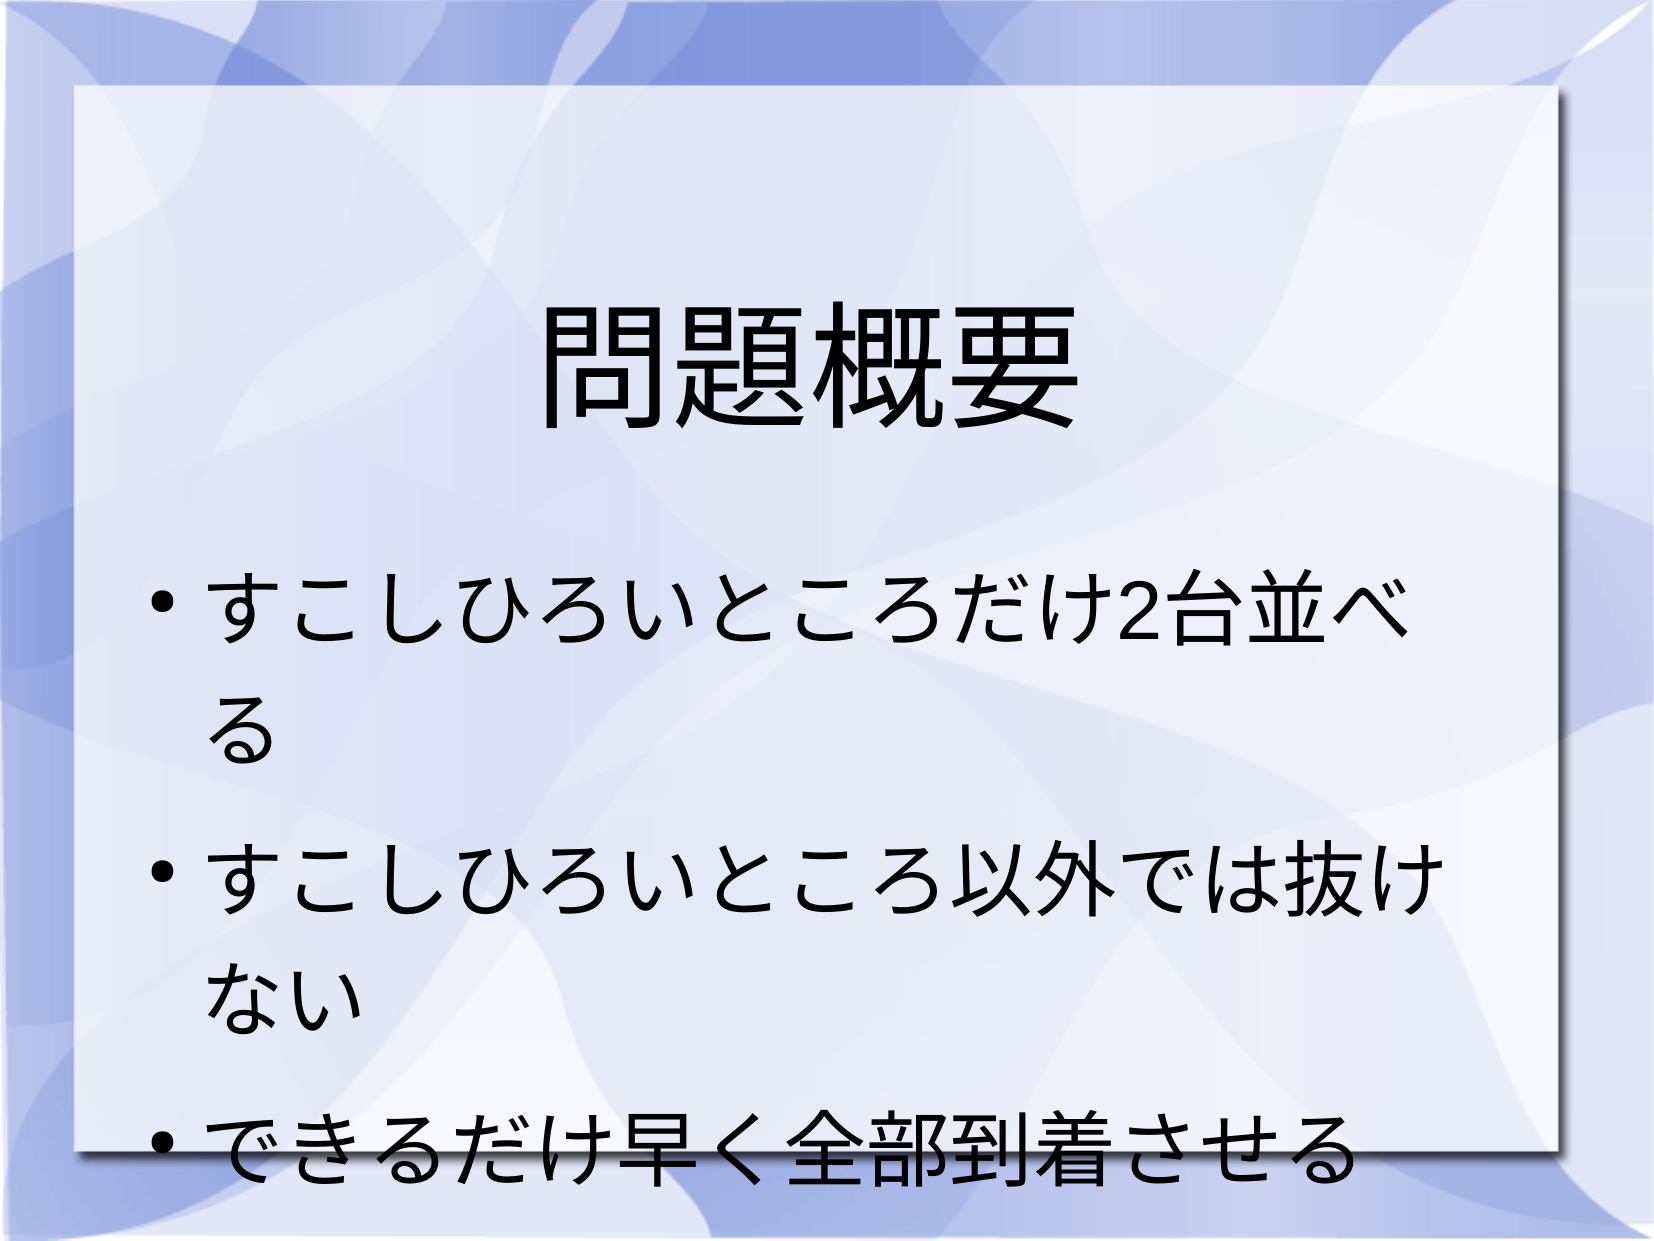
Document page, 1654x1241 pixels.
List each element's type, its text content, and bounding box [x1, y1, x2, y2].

list すこしひろいところだけ2台並べる すこしひろいところ以外では抜けない できるだけ早く全部到着させる [129, 543, 1489, 1241]
title 問題概要 [82, 253, 1536, 461]
picture [0, 0, 1654, 1241]
